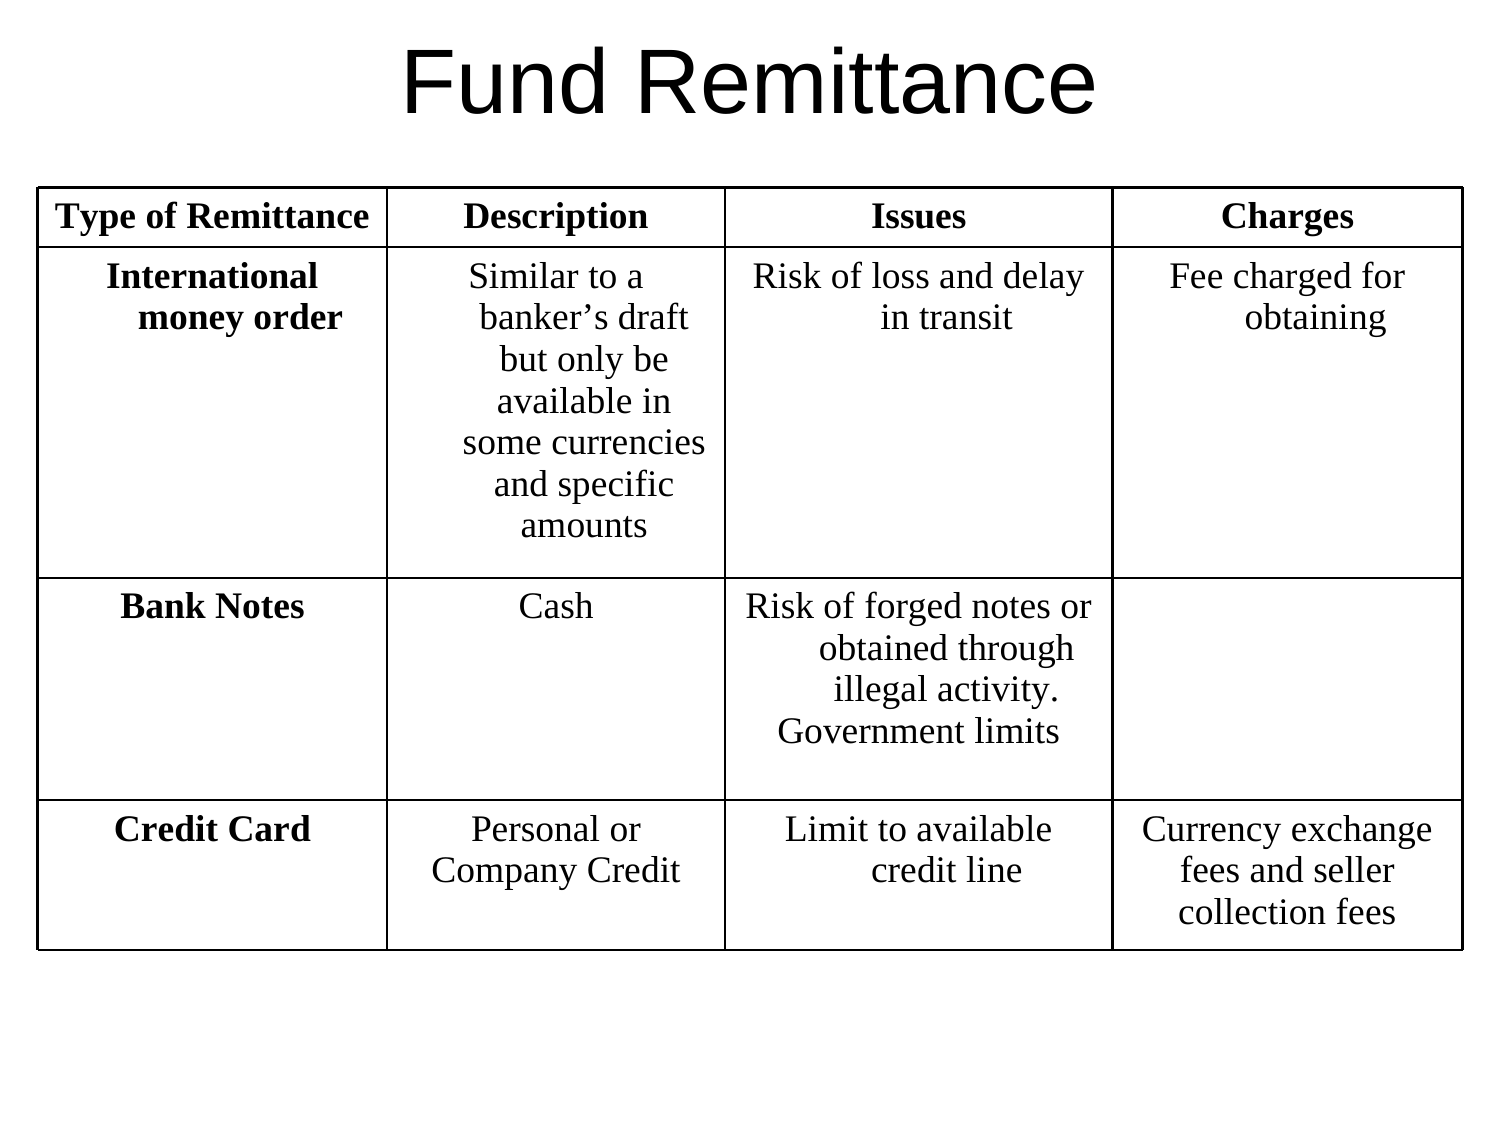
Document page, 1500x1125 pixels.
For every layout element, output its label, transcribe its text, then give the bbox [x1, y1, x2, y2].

text_box Cash [388, 579, 724, 799]
text_box Limit to available credit line [726, 801, 1111, 949]
title Fund Remittance [75, 0, 1426, 163]
text_box Type of Remittance [39, 189, 386, 246]
text_box Similar to a banker’s draft but only be available in some currencies and specific amounts [388, 248, 724, 577]
text_box Charges [1114, 189, 1461, 246]
text_box Risk of forged notes or obtained through illegal activity. Government limits [726, 579, 1111, 799]
text_box Personal or Company Credit [388, 801, 724, 949]
text_box Issues [726, 189, 1111, 246]
text_box International money order [39, 248, 386, 577]
text_box Risk of loss and delay in transit [726, 248, 1111, 577]
text_box Description [388, 189, 724, 246]
text_box Credit Card [39, 801, 386, 949]
text_box Currency exchange fees and seller collection fees [1114, 801, 1461, 949]
text_box Bank Notes [39, 579, 386, 799]
text_box Fee charged for obtaining [1114, 248, 1461, 577]
